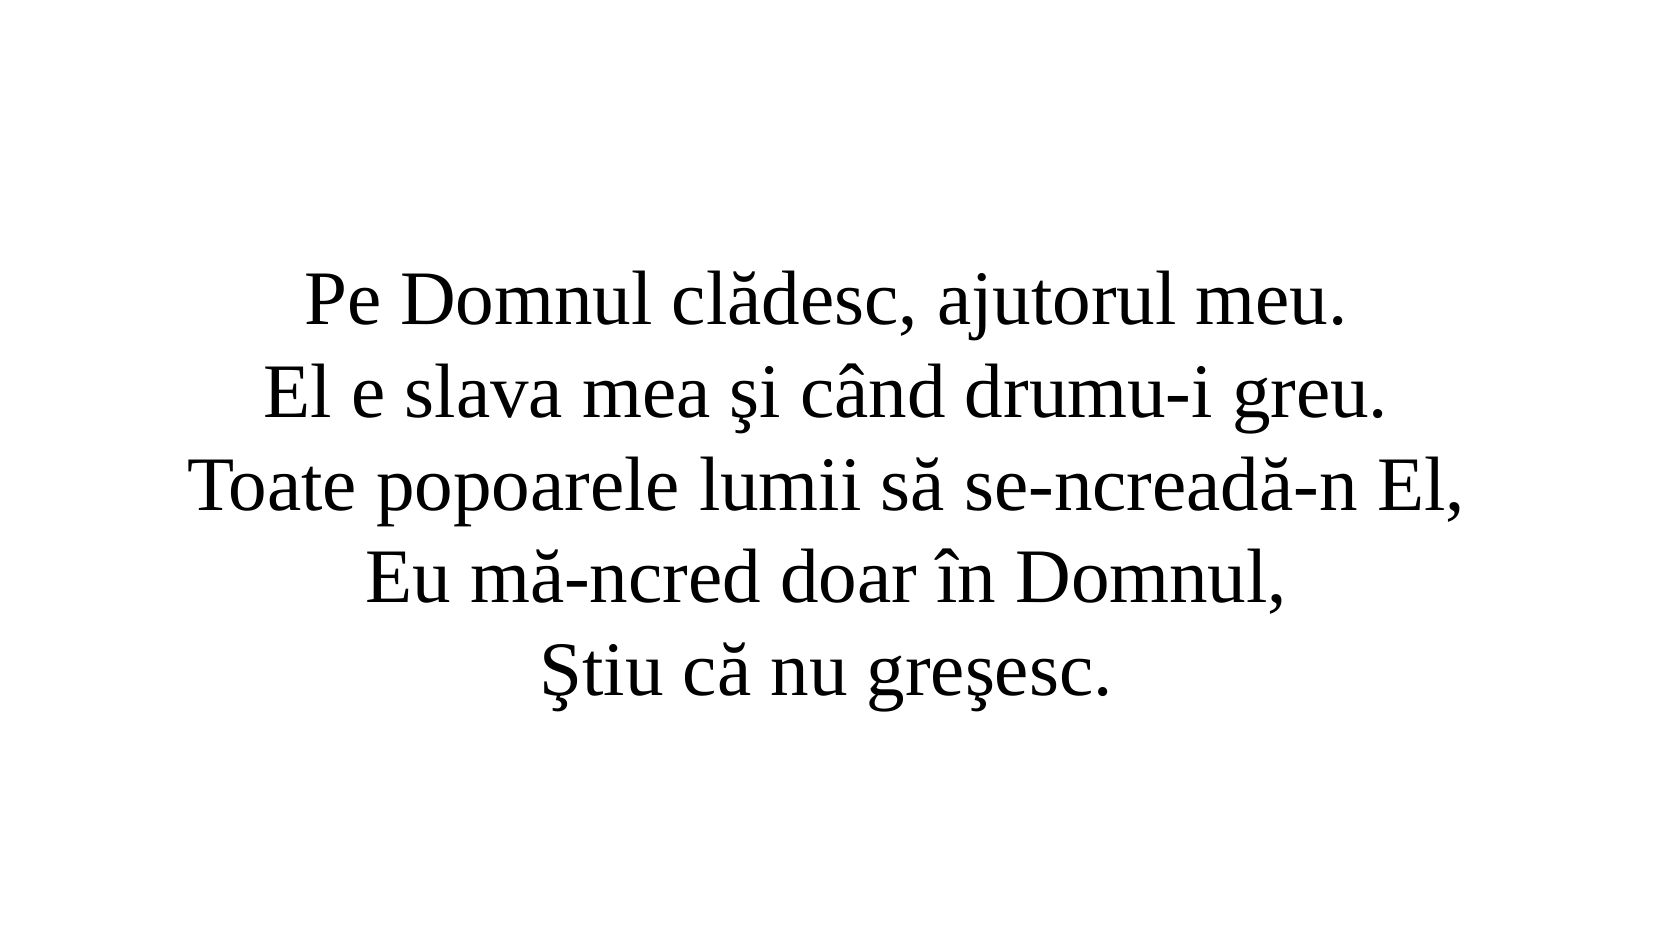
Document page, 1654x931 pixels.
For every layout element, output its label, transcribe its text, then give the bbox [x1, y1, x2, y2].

subtitle Pe Domnul clădesc, ajutorul meu. El e slava mea şi când drumu-i greu. Toate popoarele lumii să se-ncreadă-n El, Eu mă-ncred doar în Domnul, Ştiu că nu greşesc. [0, 240, 1654, 690]
